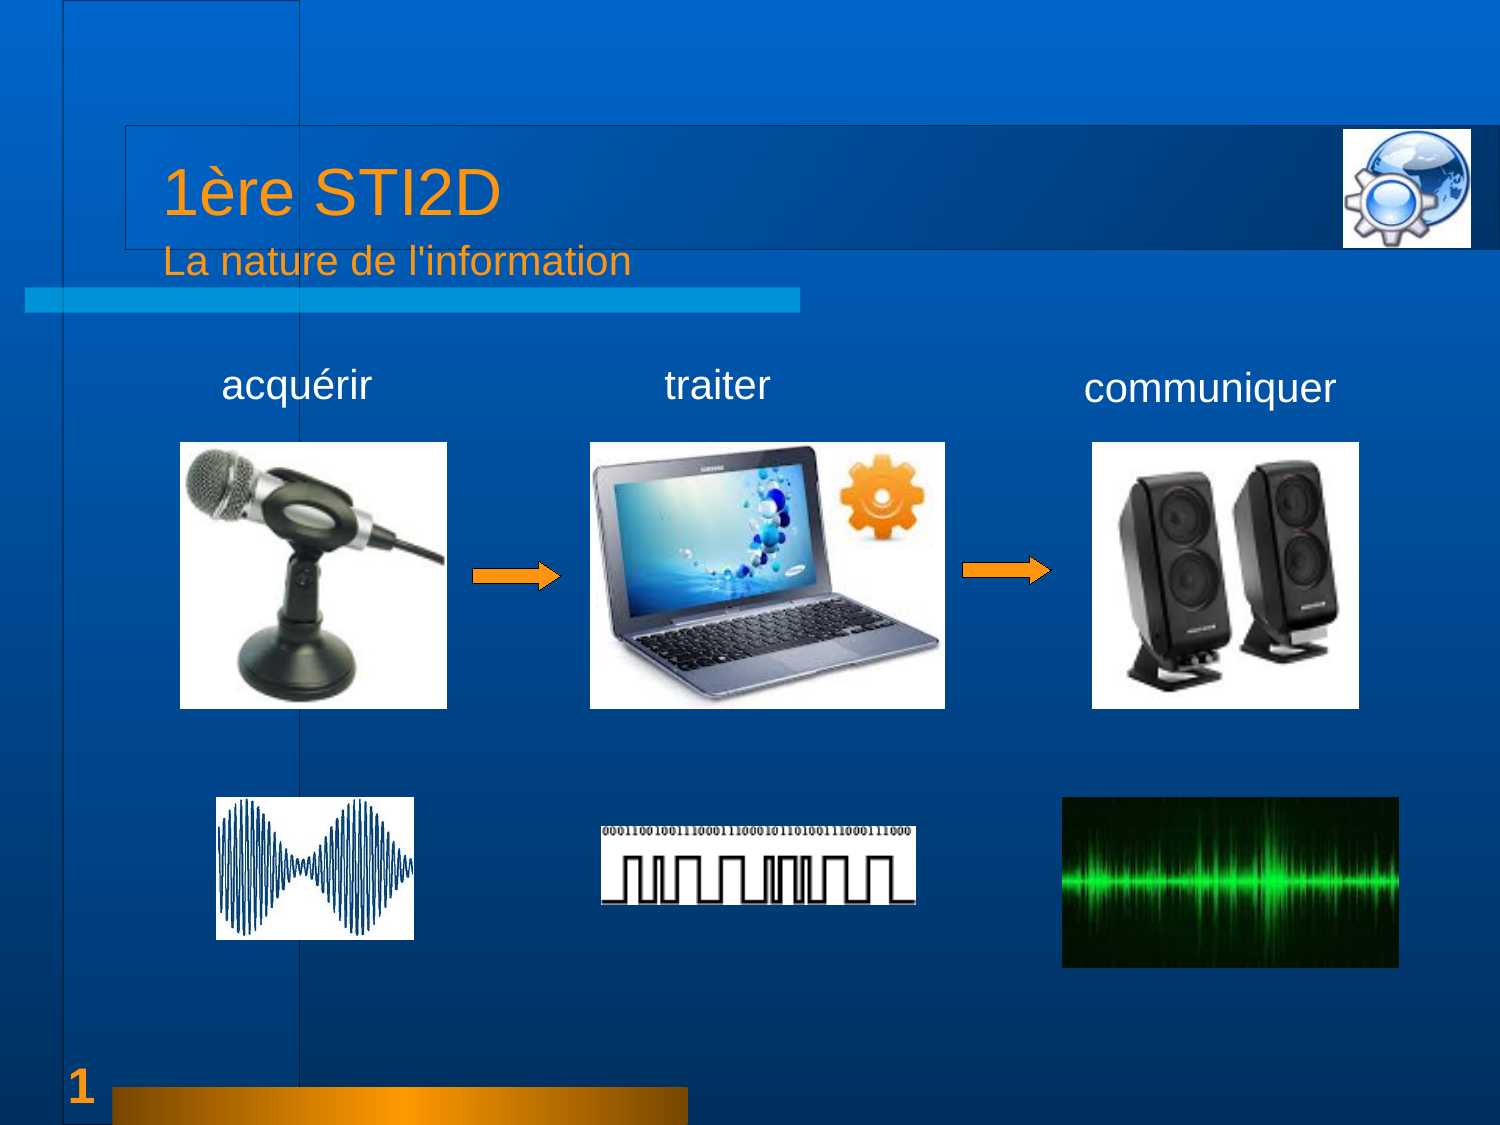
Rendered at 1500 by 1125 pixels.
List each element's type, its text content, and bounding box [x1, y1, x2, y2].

picture [180, 442, 447, 709]
picture [590, 442, 945, 709]
text_box acquérir [206, 354, 443, 416]
picture [601, 826, 916, 905]
text_box [962, 555, 1052, 585]
text_box [472, 561, 562, 591]
text_box communiquer [1068, 357, 1365, 420]
text_box traiter [649, 354, 916, 416]
picture [216, 797, 414, 940]
picture [1343, 129, 1471, 248]
picture [1092, 442, 1359, 709]
picture [1062, 797, 1399, 968]
